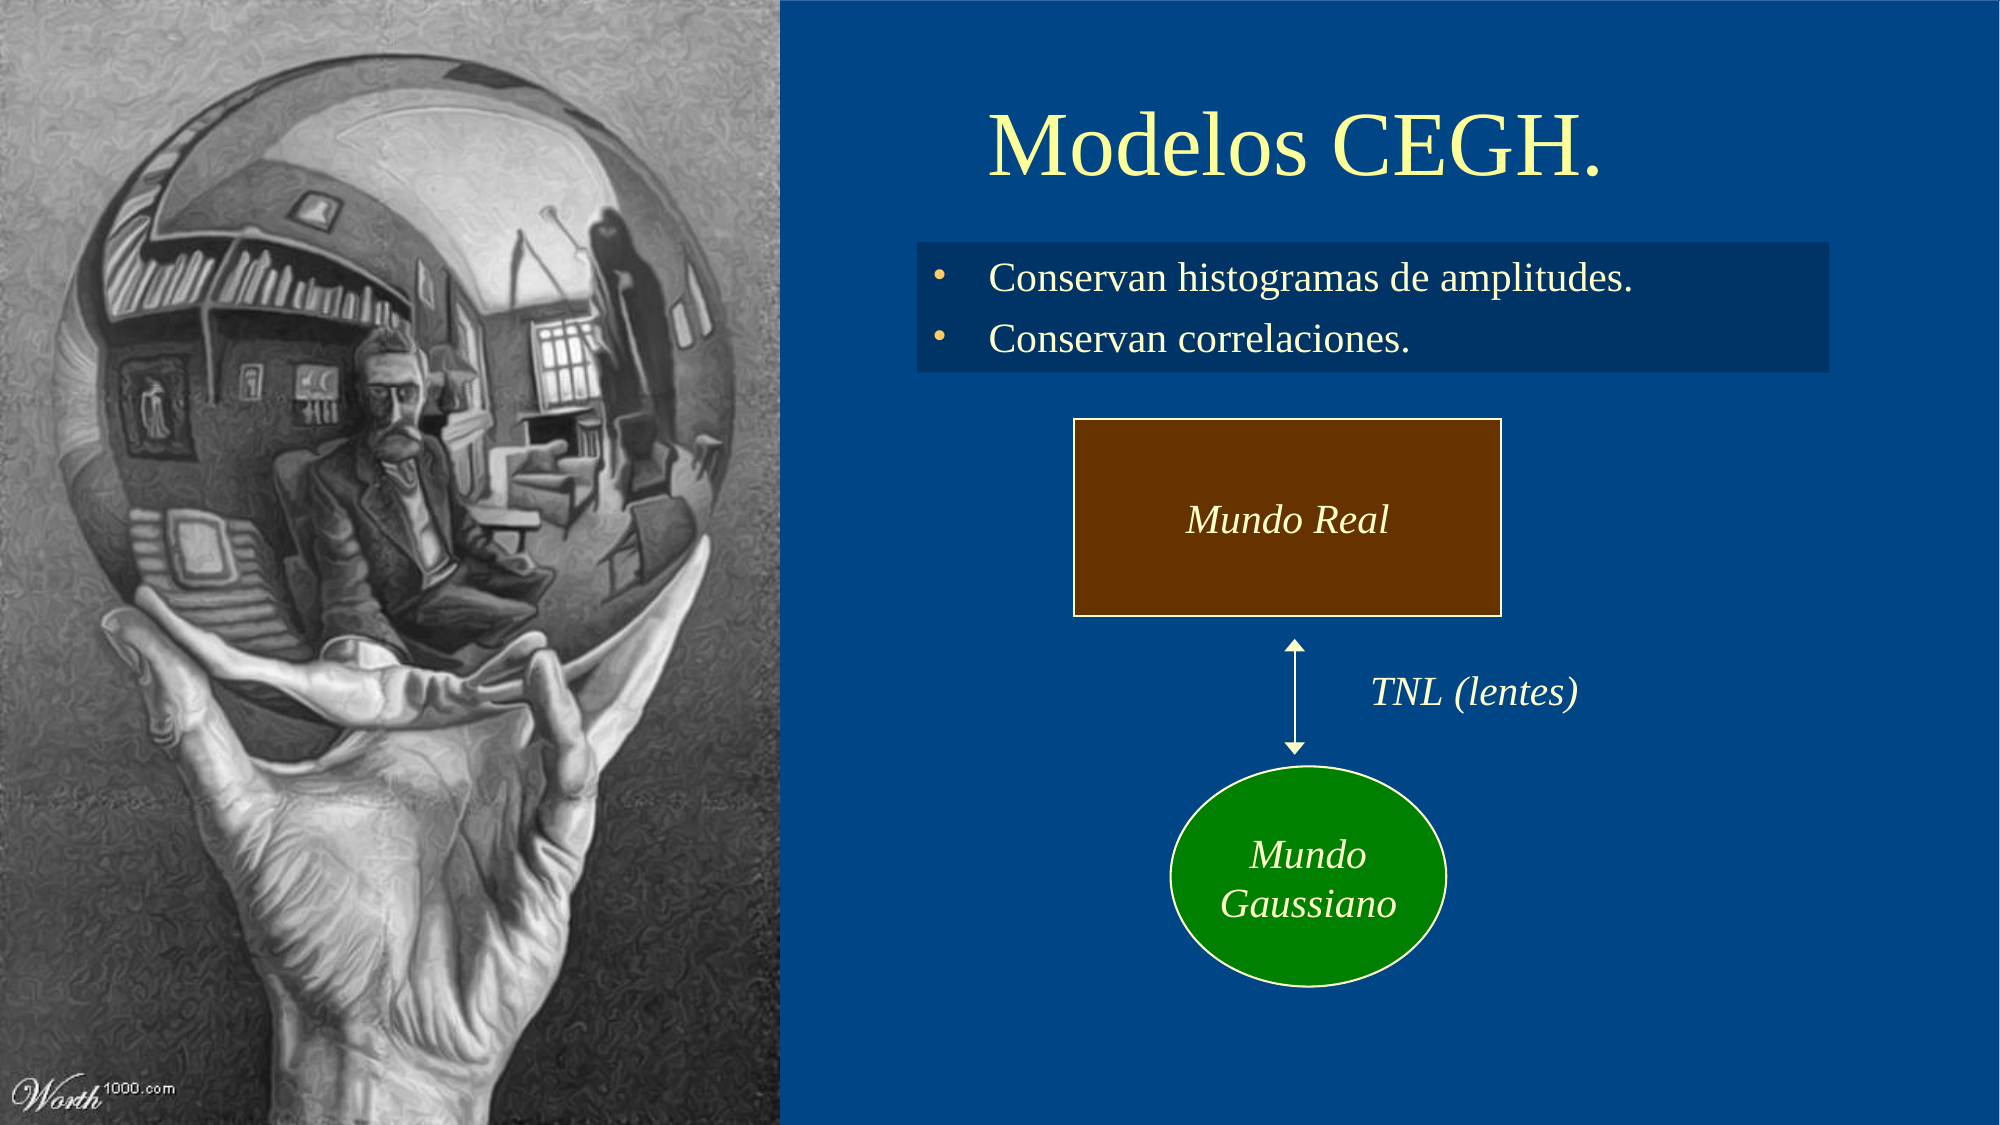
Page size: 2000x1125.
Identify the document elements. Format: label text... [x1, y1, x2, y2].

text_box TNL (lentes) [1355, 656, 1594, 722]
picture [0, 0, 780, 1125]
text_box [780, 0, 2000, 1125]
text_box Mundo Gaussiano [1170, 766, 1447, 987]
title Modelos CEGH. [846, 72, 1747, 202]
text_box Conservan histogramas de amplitudes. Conservan correlaciones. [917, 242, 1830, 373]
text_box Mundo Real [1074, 418, 1502, 616]
